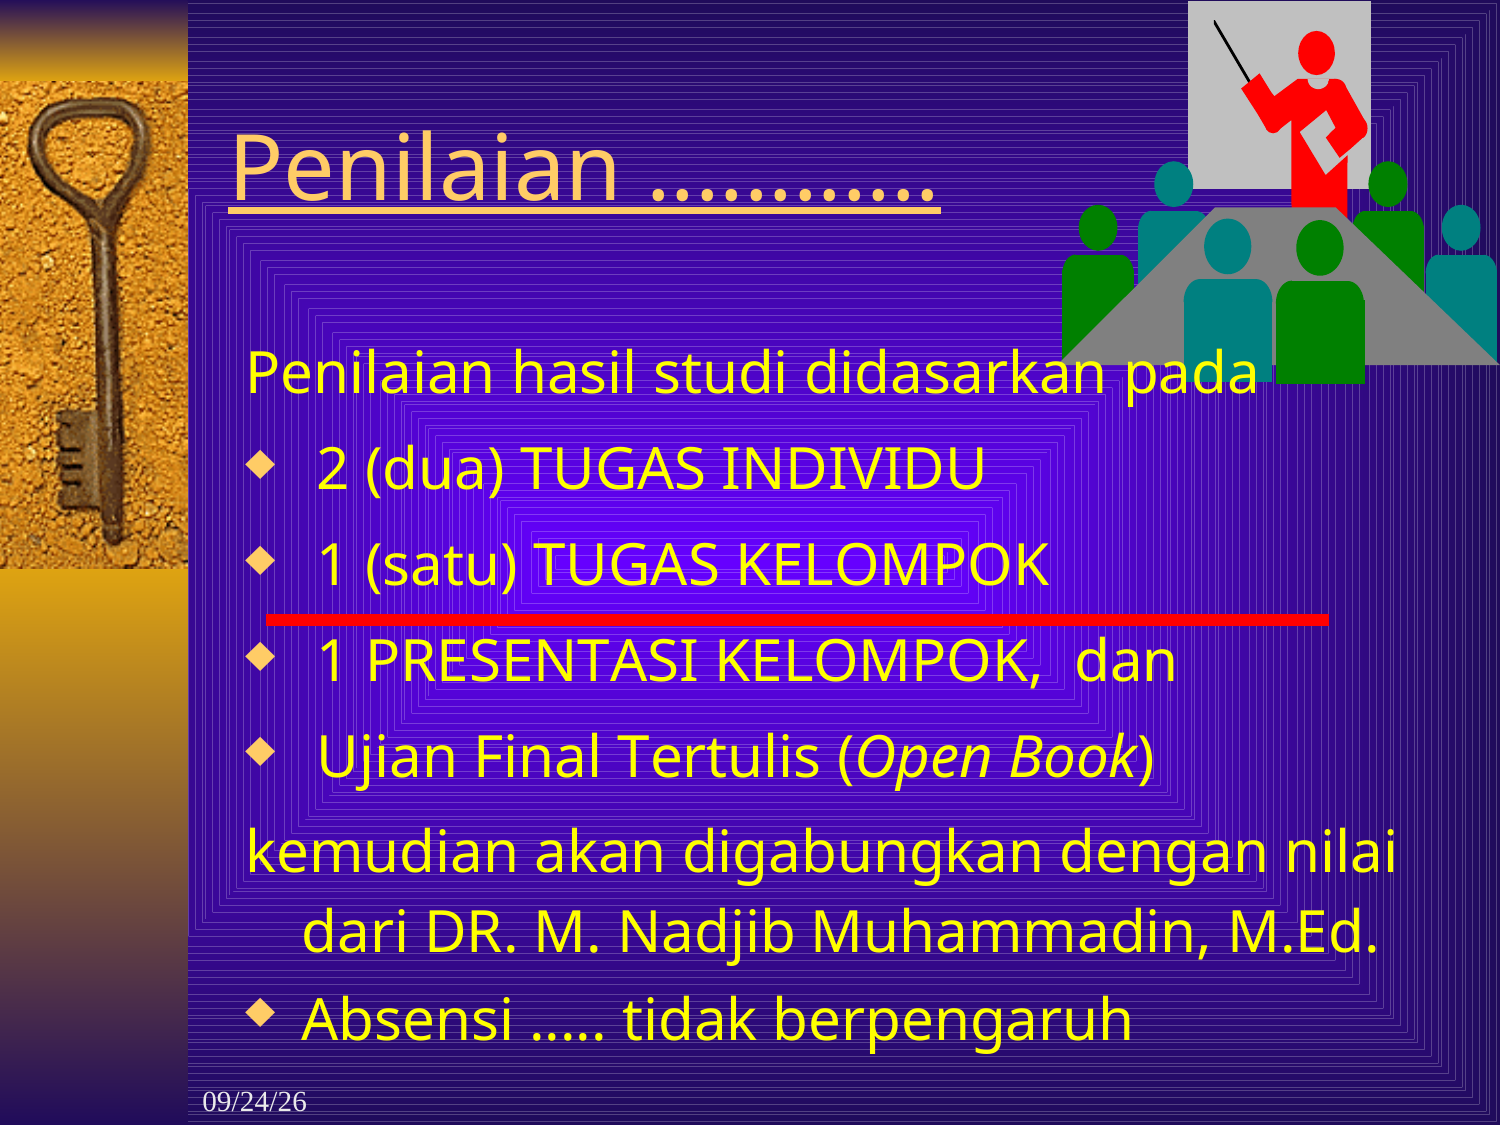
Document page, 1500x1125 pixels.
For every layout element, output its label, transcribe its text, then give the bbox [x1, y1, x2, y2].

picture [0, 81, 188, 569]
title Penilaian ............ [213, 107, 1057, 235]
picture [1057, 0, 1500, 323]
list Penilaian hasil studi didasarkan pada 2 (dua) TUGAS INDIVIDU 1 (satu) TUGAS KELOMPOK 1 PRESENTASI KELOMPOK, dan Ujian Final Tertulis (Open Book) kemudian akan digabungkan dengan nilai dari DR. M. Nadjib Muhammadin, M.Ed. Absensi ..... tidak berpengaruh [230, 323, 1500, 977]
